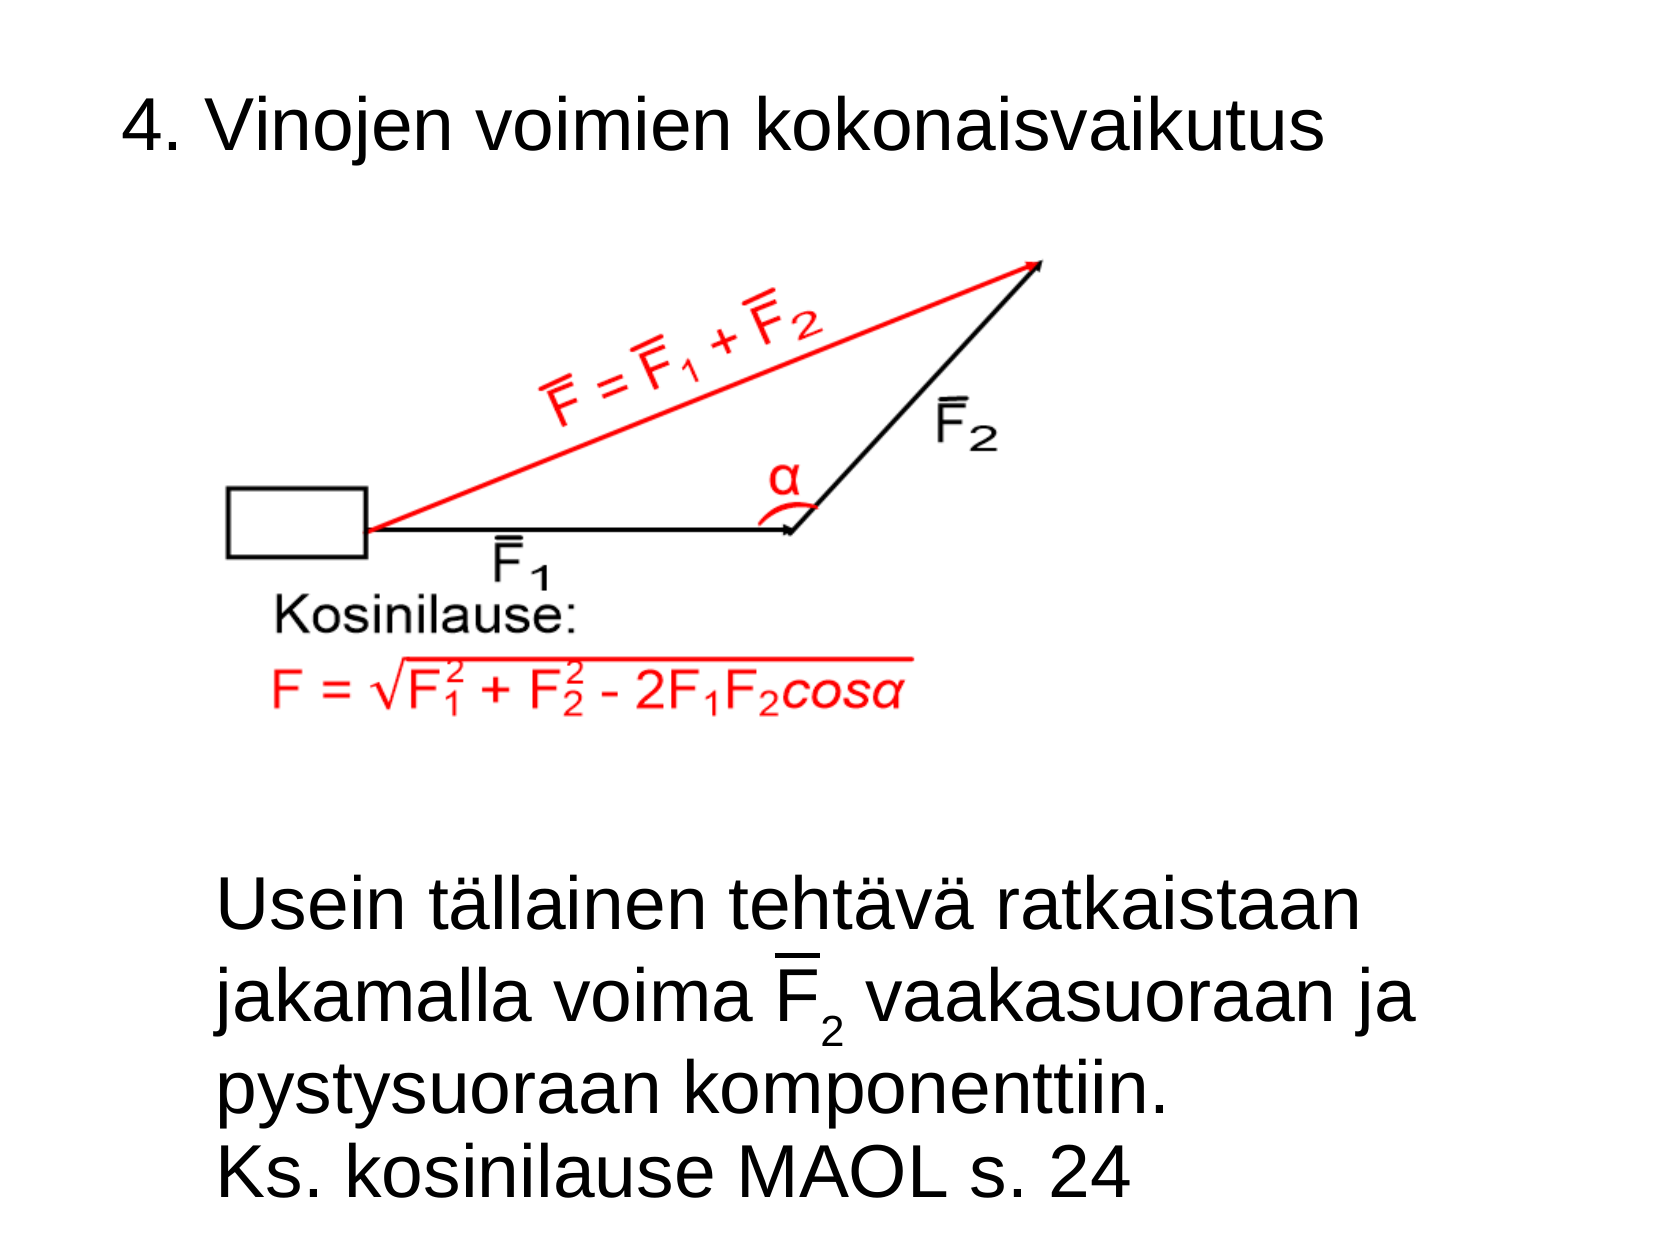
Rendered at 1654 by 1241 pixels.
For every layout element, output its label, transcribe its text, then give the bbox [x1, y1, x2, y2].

picture [178, 213, 1087, 780]
text_box Usein tällainen tehtävä ratkaistaan jakamalla voima F2 vaakasuoraan ja pystysuoraan komponenttiin. Ks. kosinilause MAOL s. 24 [200, 849, 1536, 1201]
text_box 4. Vinojen voimien kokonaisvaikutus [106, 70, 1548, 187]
